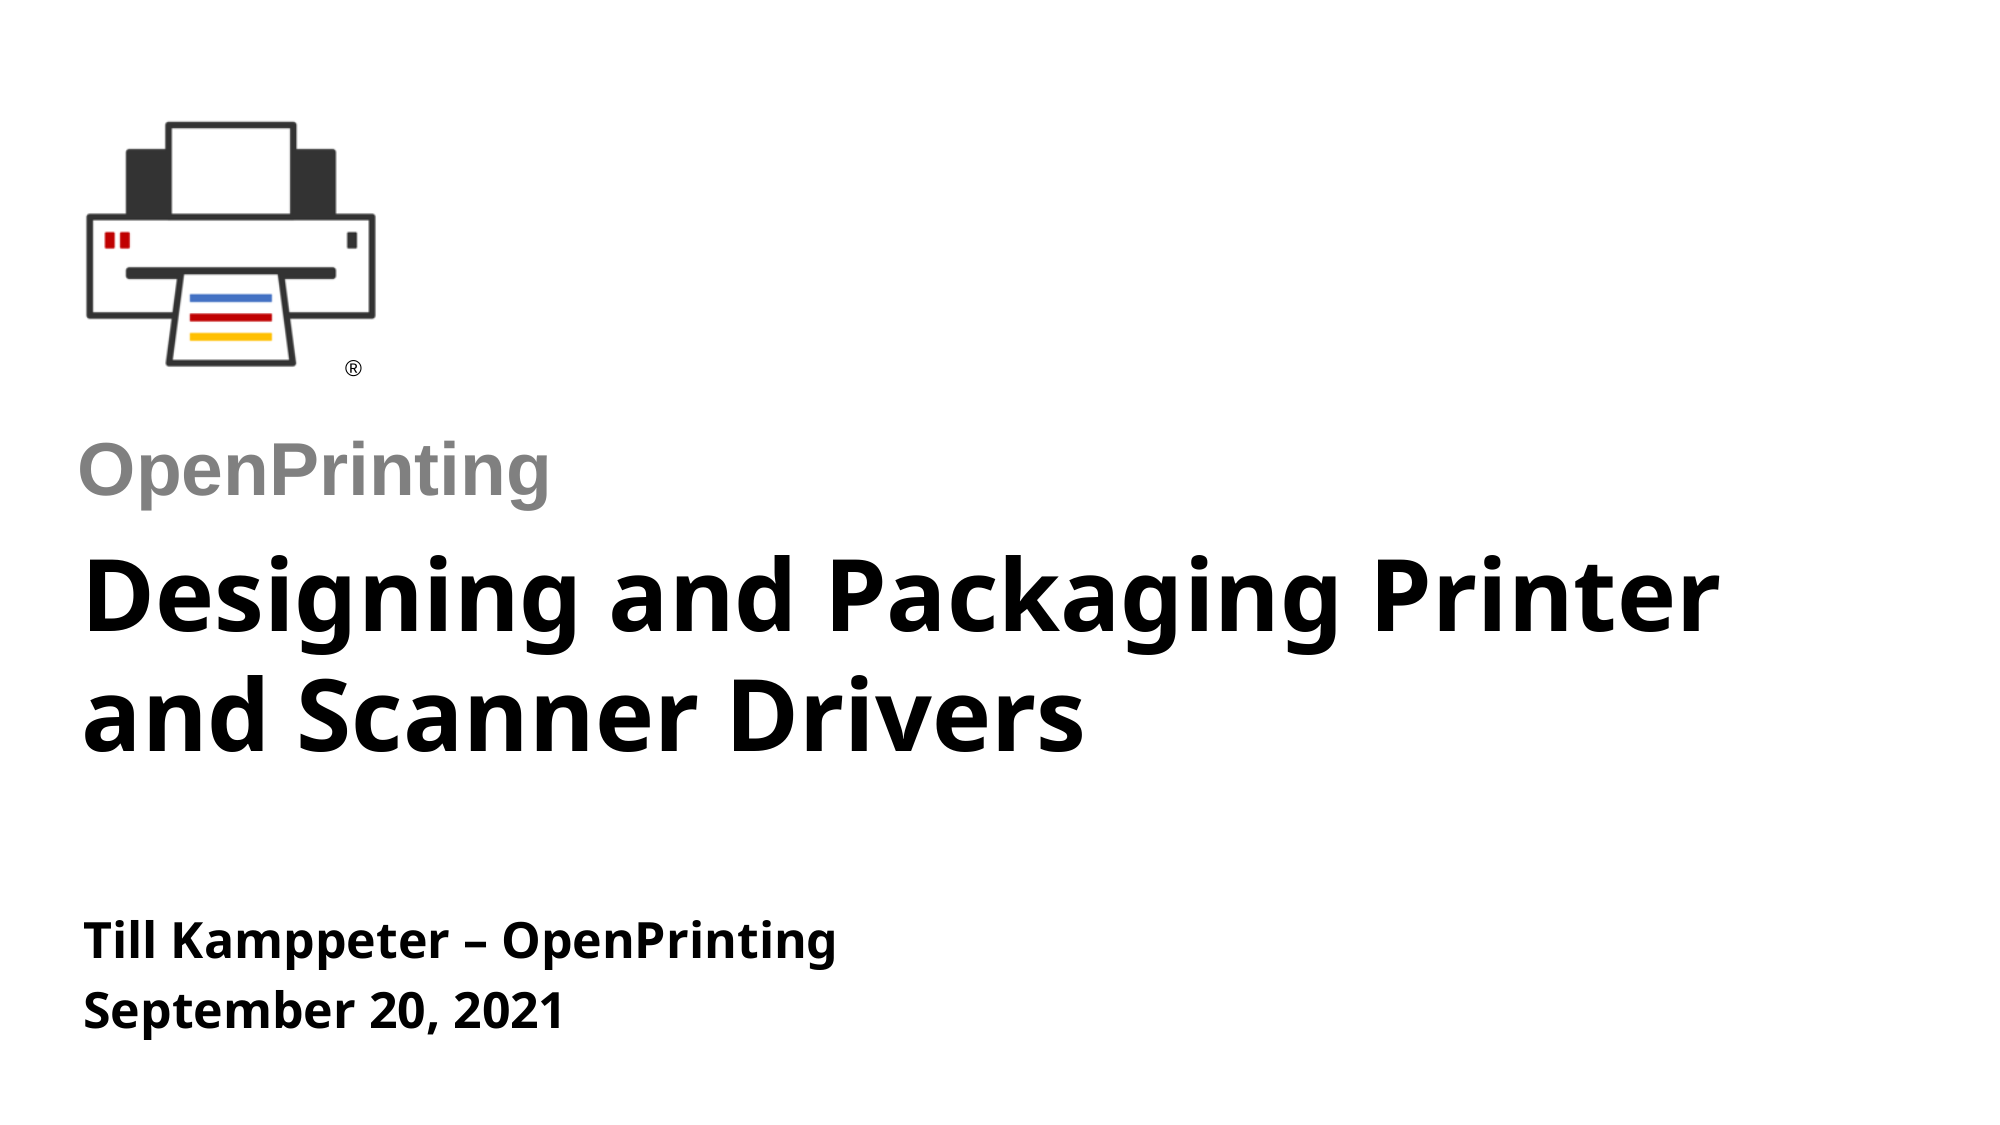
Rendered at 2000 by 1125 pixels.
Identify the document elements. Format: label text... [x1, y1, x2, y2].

list Till Kamppeter – OpenPrinting September 20, 2021 [75, 900, 1425, 1063]
title Designing and Packaging Printer and Scanner Drivers [75, 522, 1936, 781]
picture [75, 110, 388, 379]
